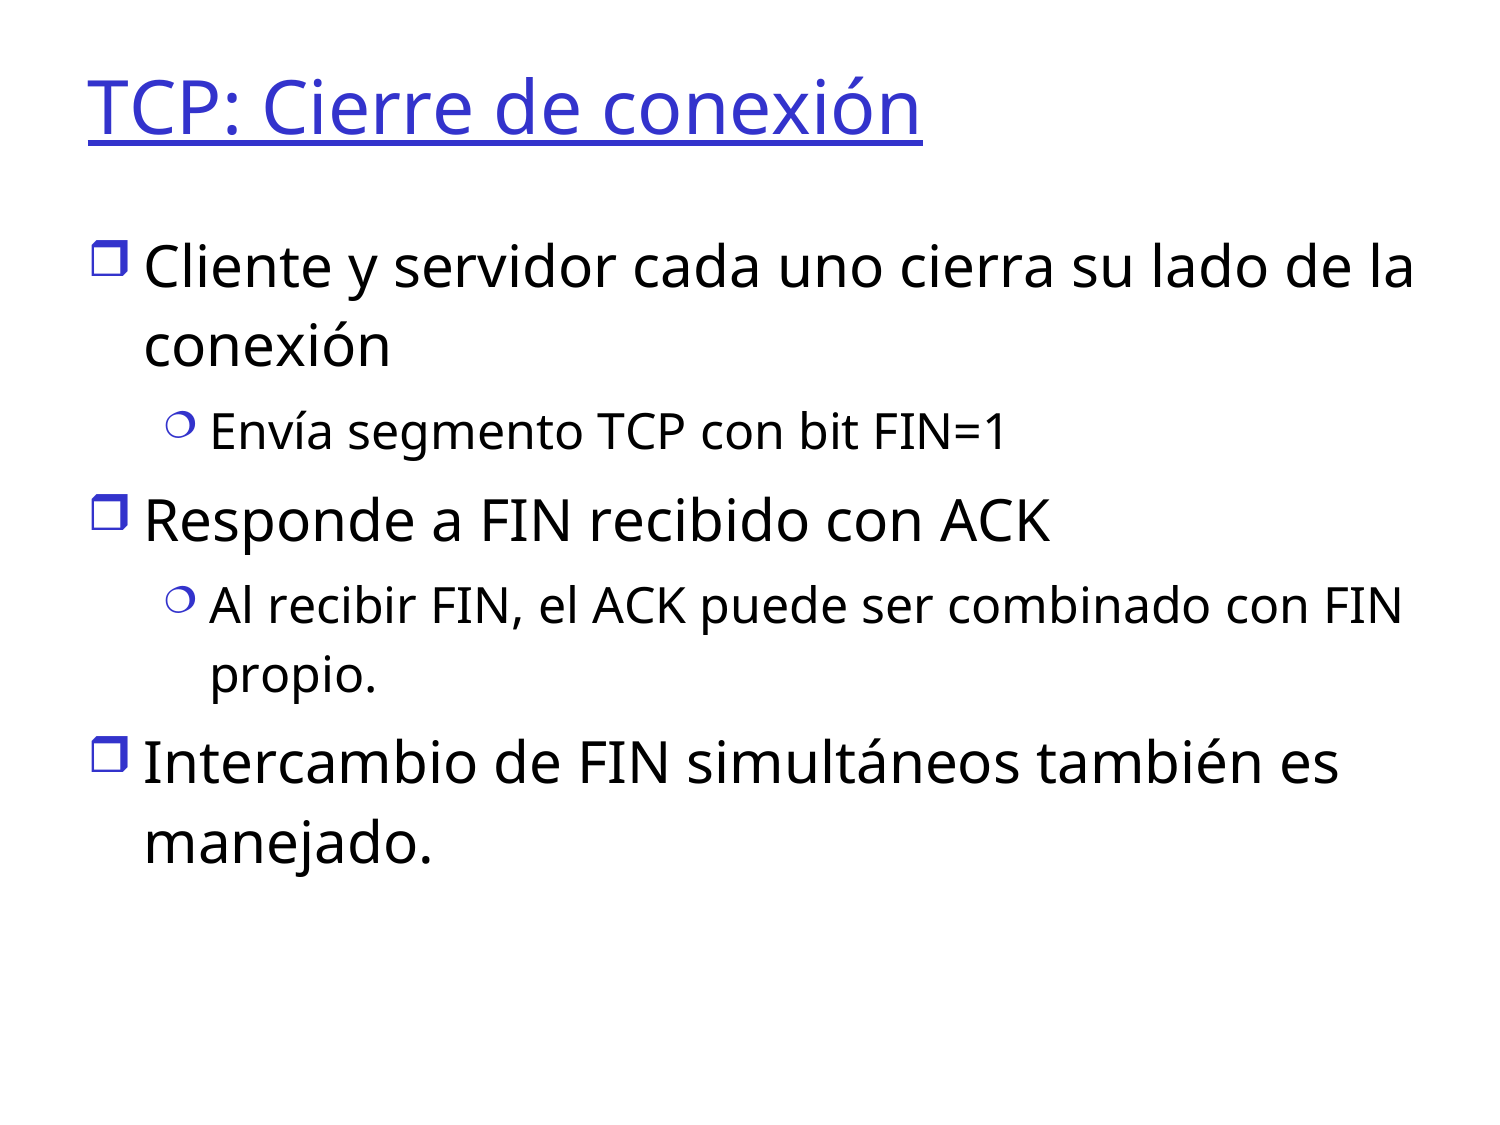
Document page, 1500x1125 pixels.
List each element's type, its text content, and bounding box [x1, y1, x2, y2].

list Cliente y servidor cada uno cierra su lado de la conexión Envía segmento TCP con bit FIN=1 Responde a FIN recibido con ACK Al recibir FIN, el ACK puede ser combinado con FIN propio. Intercambio de FIN simultáneos también es manejado. [87, 224, 1426, 878]
title TCP: Cierre de conexión [87, 23, 1426, 188]
